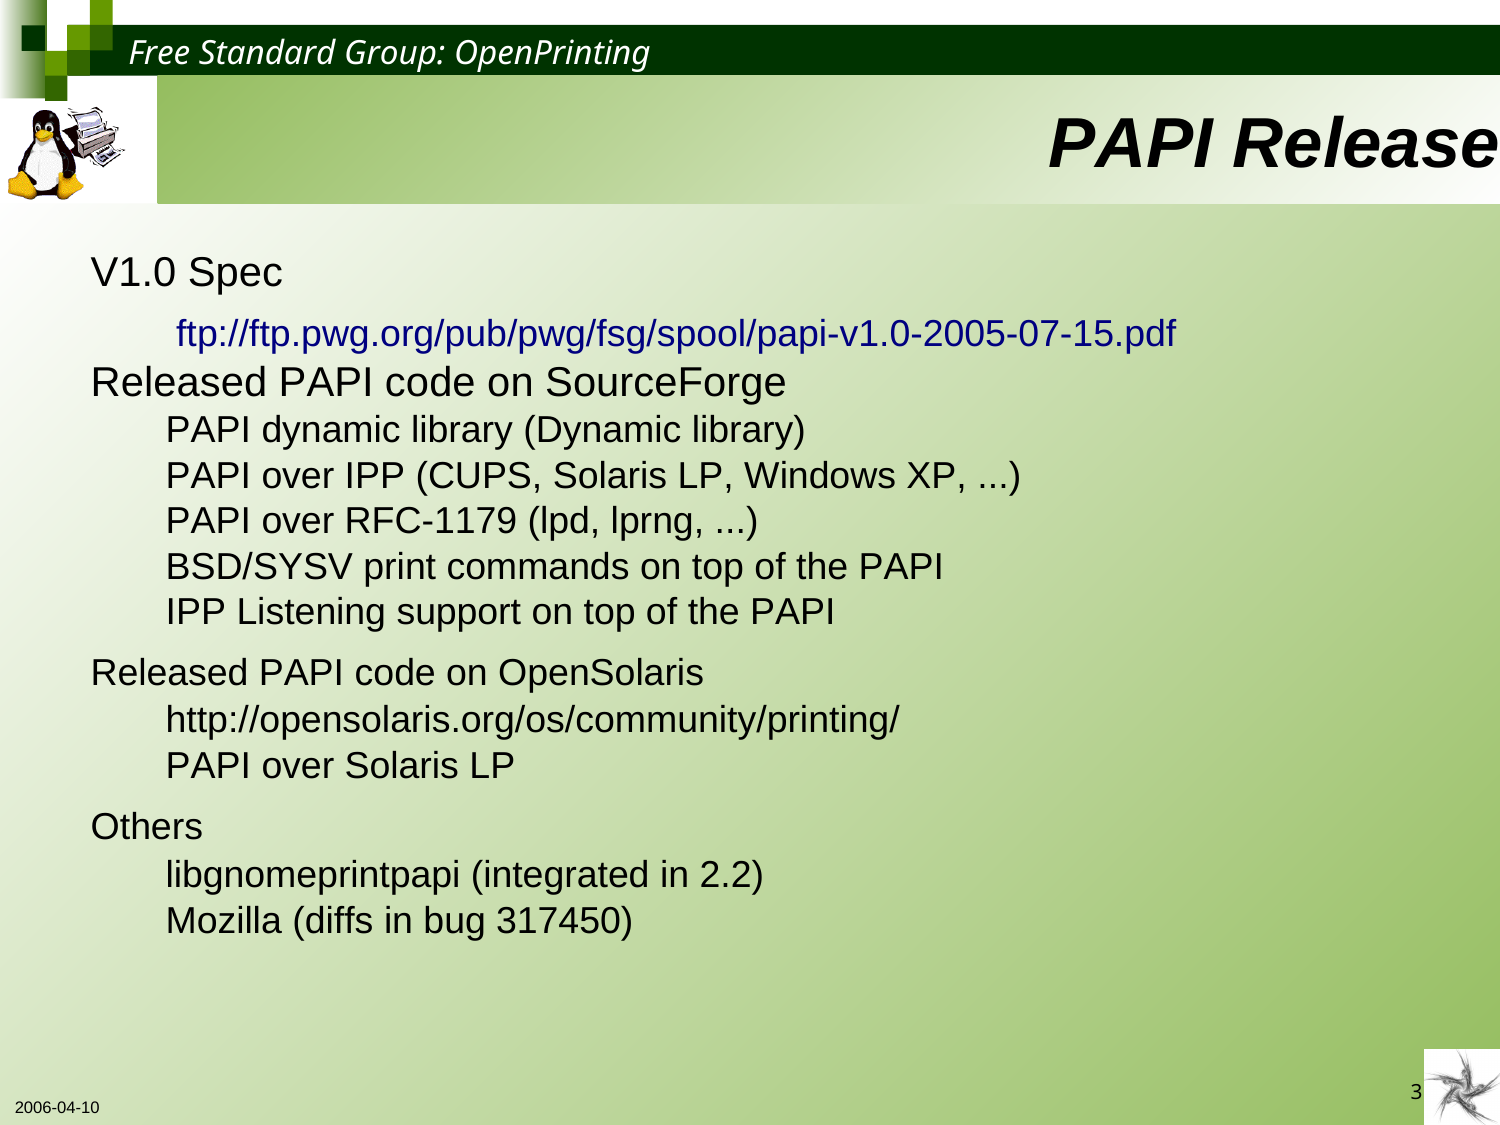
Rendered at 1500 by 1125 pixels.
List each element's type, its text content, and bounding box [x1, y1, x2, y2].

picture [0, 96, 133, 203]
picture [1426, 1049, 1500, 1125]
title PAPI Release [157, 75, 1500, 204]
list V1.0 Spec ftp://ftp.pwg.org/pub/pwg/fsg/spool/papi-v1.0-2005-07-15.pdf Released PAPI code on SourceForge PAPI dynamic library (Dynamic library) PAPI over IPP (CUPS, Solaris LP, Windows XP, ...) PAPI over RFC-1179 (lpd, lprng, ...) BSD/SYSV print commands on top of the PAPI IPP Listening support on top of the PAPI Released PAPI code on OpenSolaris http://opensolaris.org/os/community/printing/ PAPI over Solaris LP Others libgnomeprintpapi (integrated in 2.2) Mozilla (diffs in bug 317450) [75, 247, 1426, 1125]
